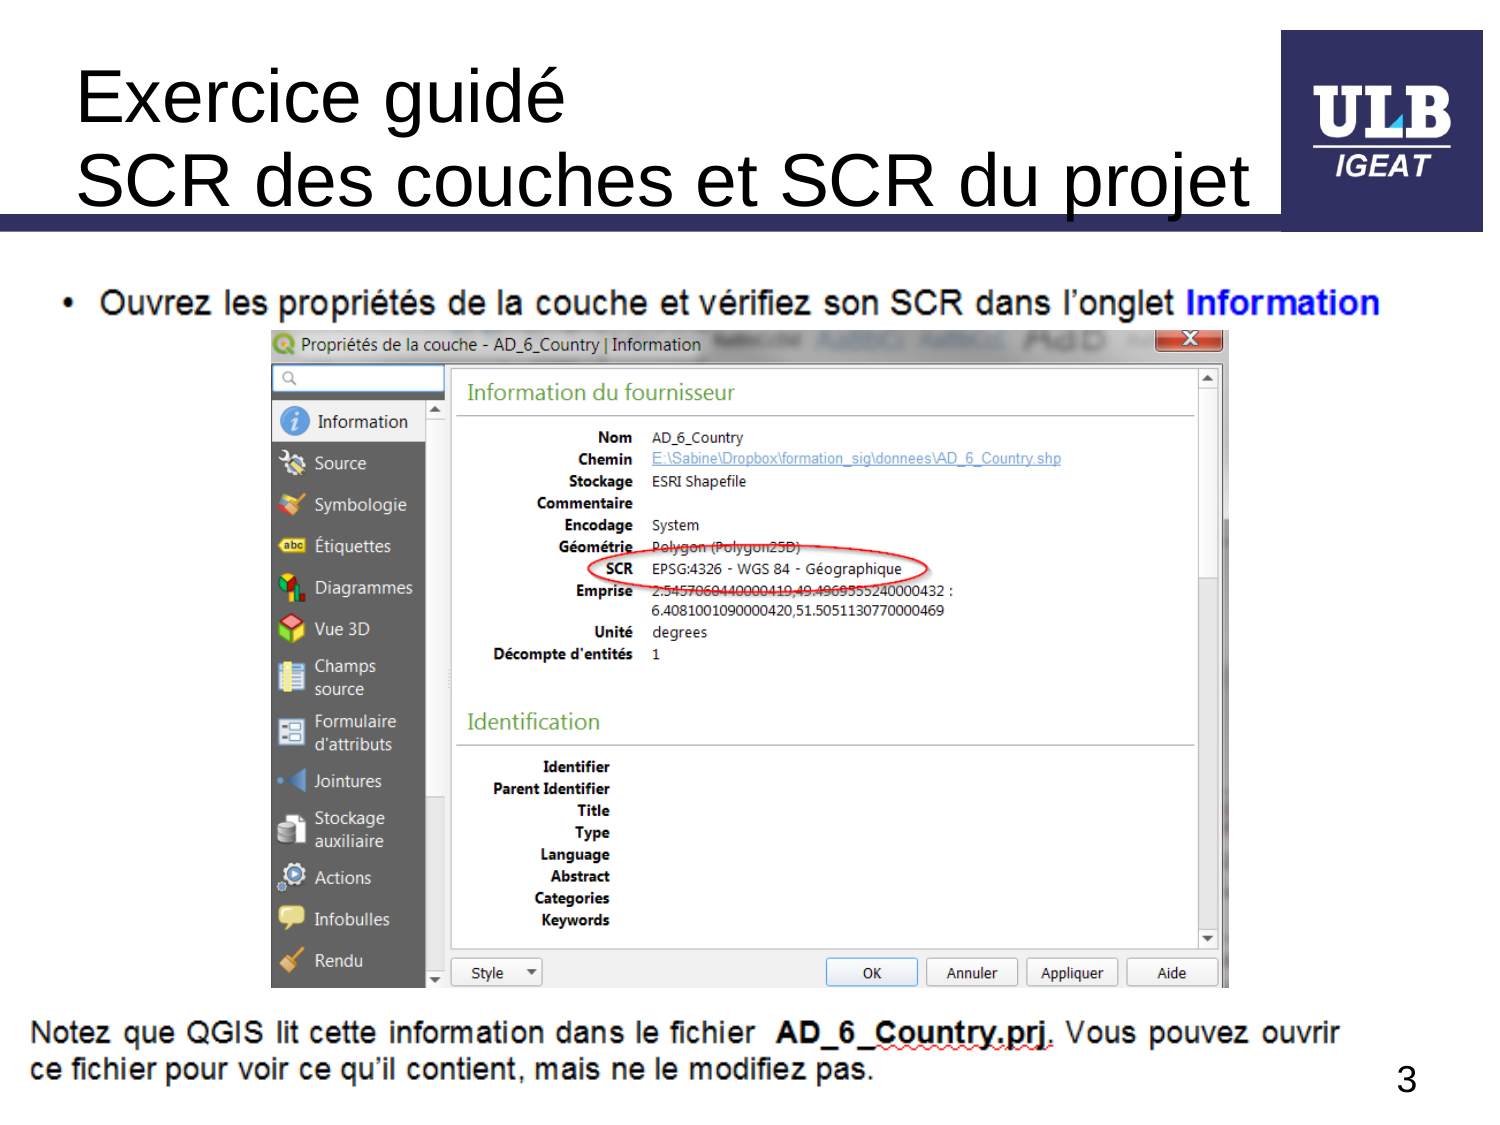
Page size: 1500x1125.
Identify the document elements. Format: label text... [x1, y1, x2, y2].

title Exercice guidé SCR des couches et SCR du projet [75, 44, 1425, 233]
picture [11, 276, 1408, 1125]
picture [1281, 30, 1483, 232]
